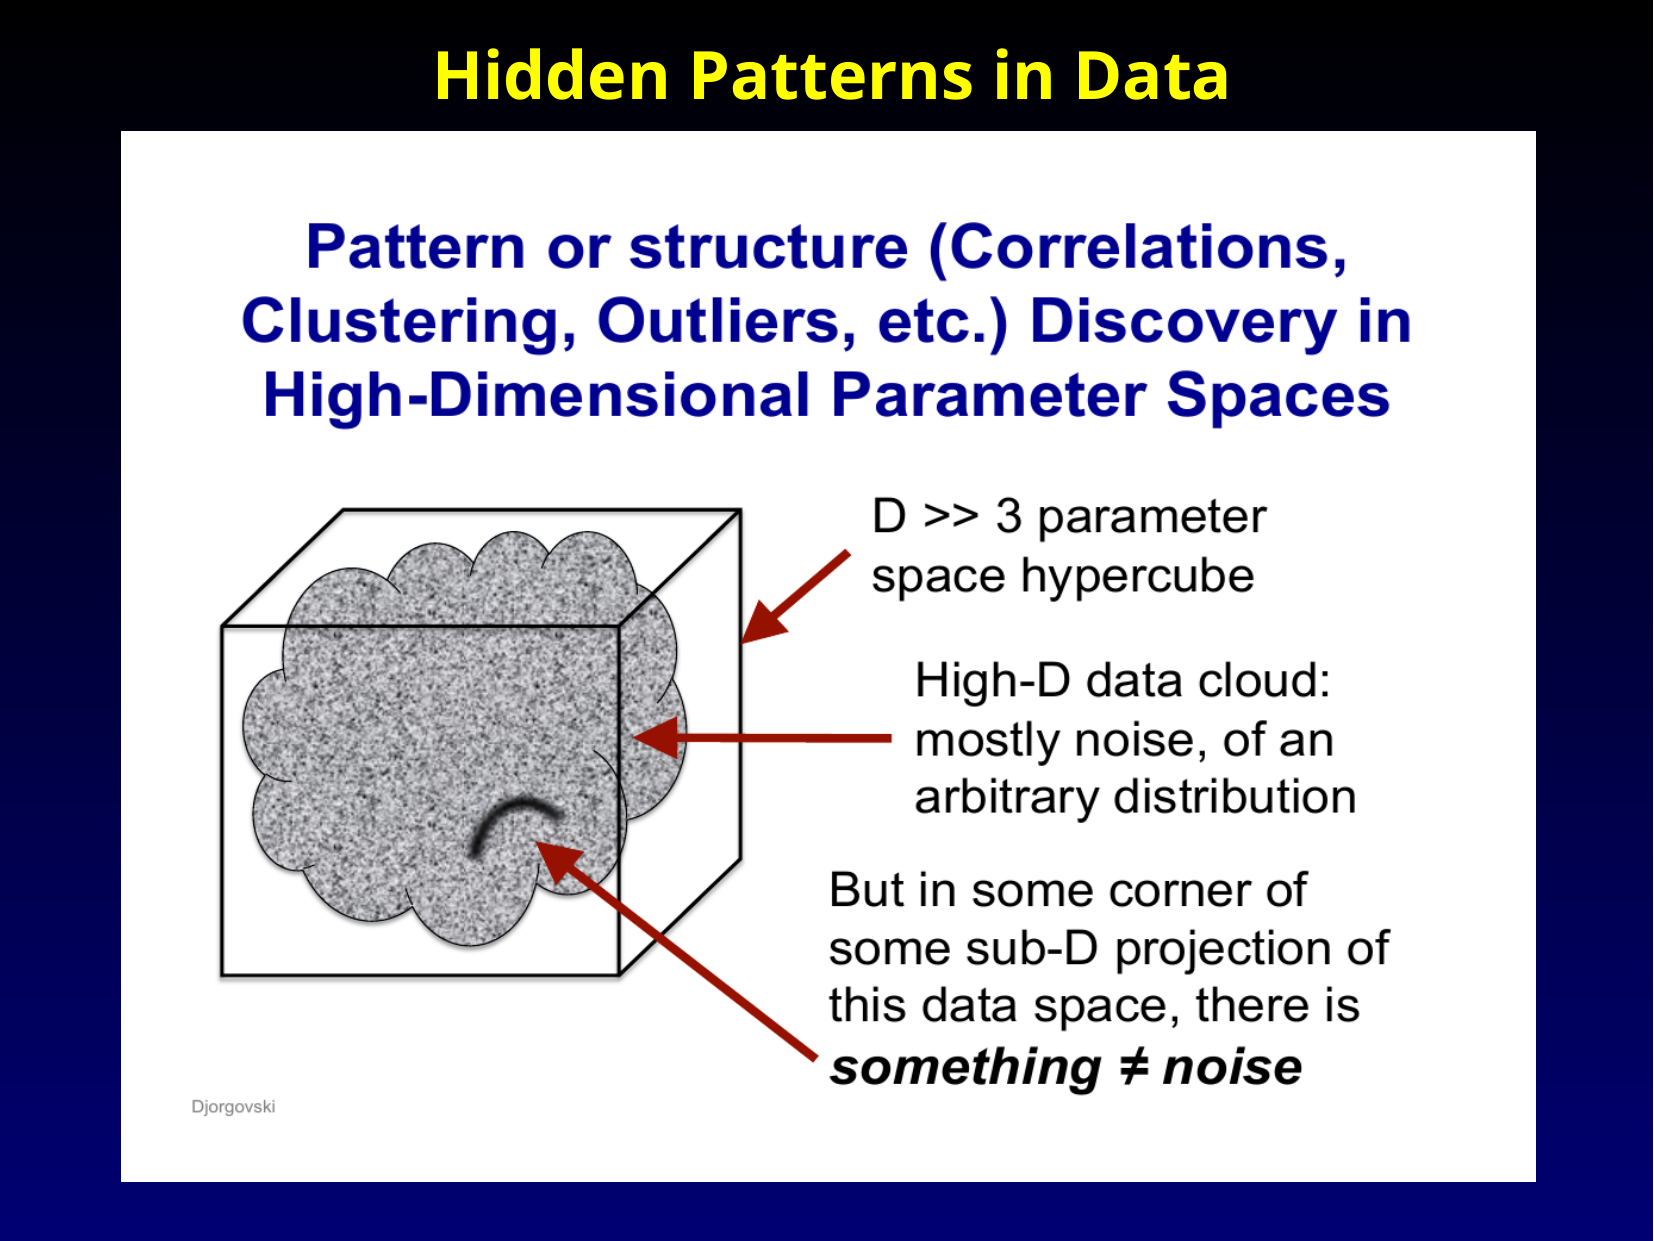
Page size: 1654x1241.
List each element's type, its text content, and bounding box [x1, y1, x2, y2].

picture [121, 131, 1536, 1182]
title Hidden Patterns in Data [88, 29, 1577, 119]
